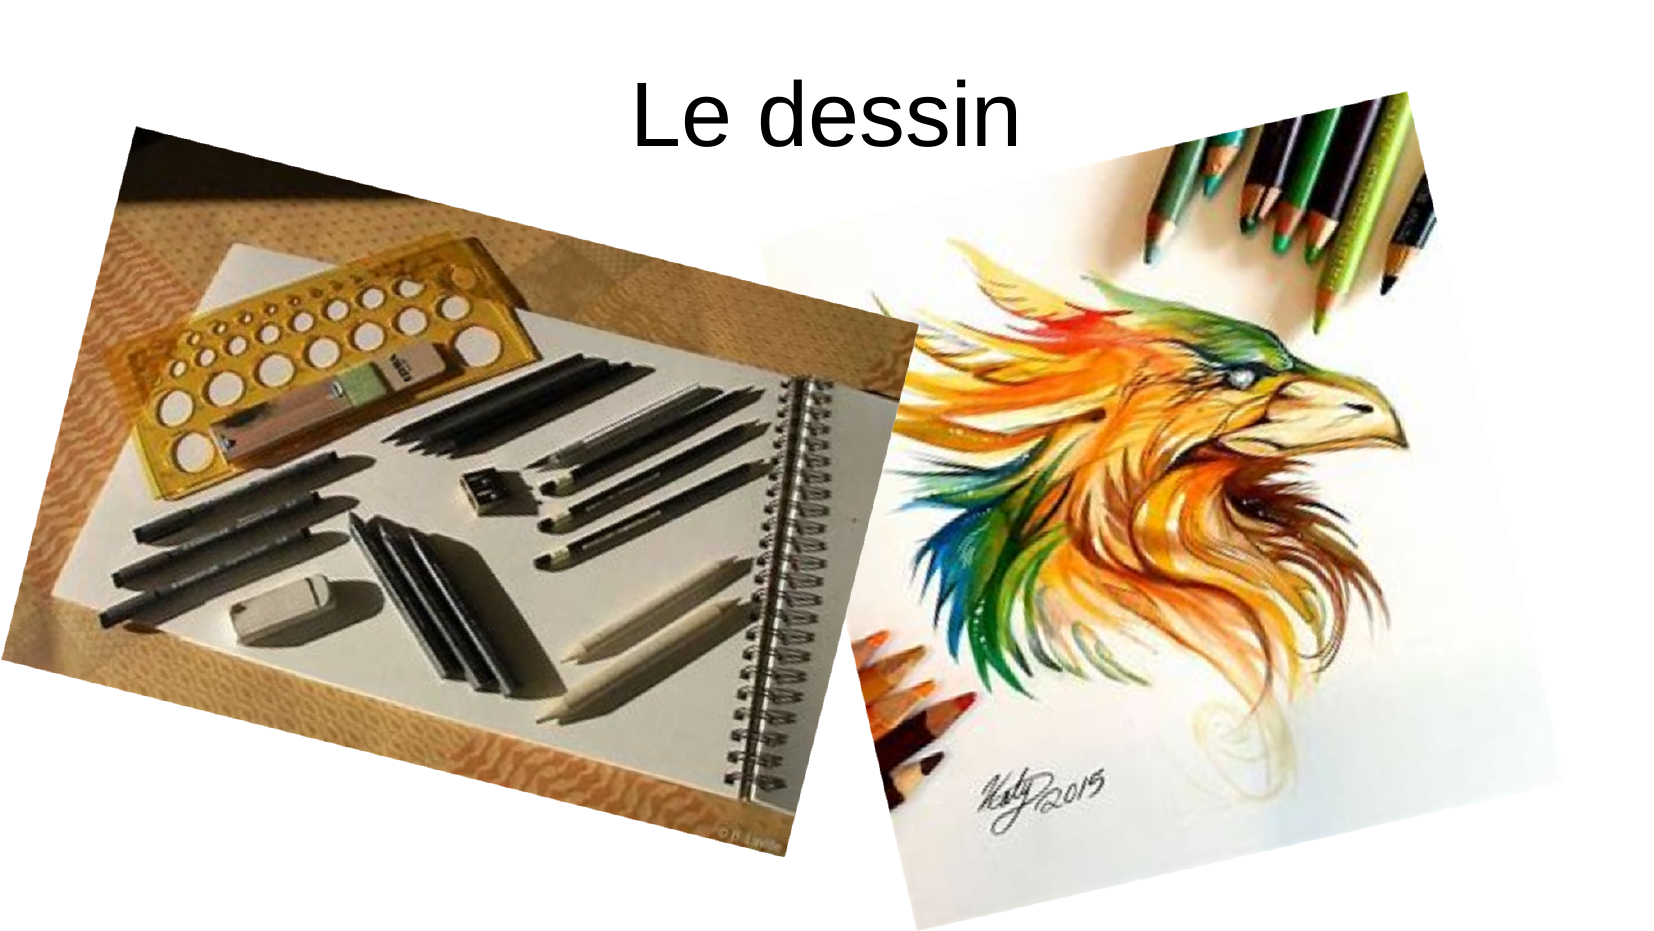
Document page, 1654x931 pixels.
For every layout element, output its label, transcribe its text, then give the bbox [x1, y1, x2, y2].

title Le dessin [82, 37, 1571, 193]
picture [0, 90, 1565, 931]
